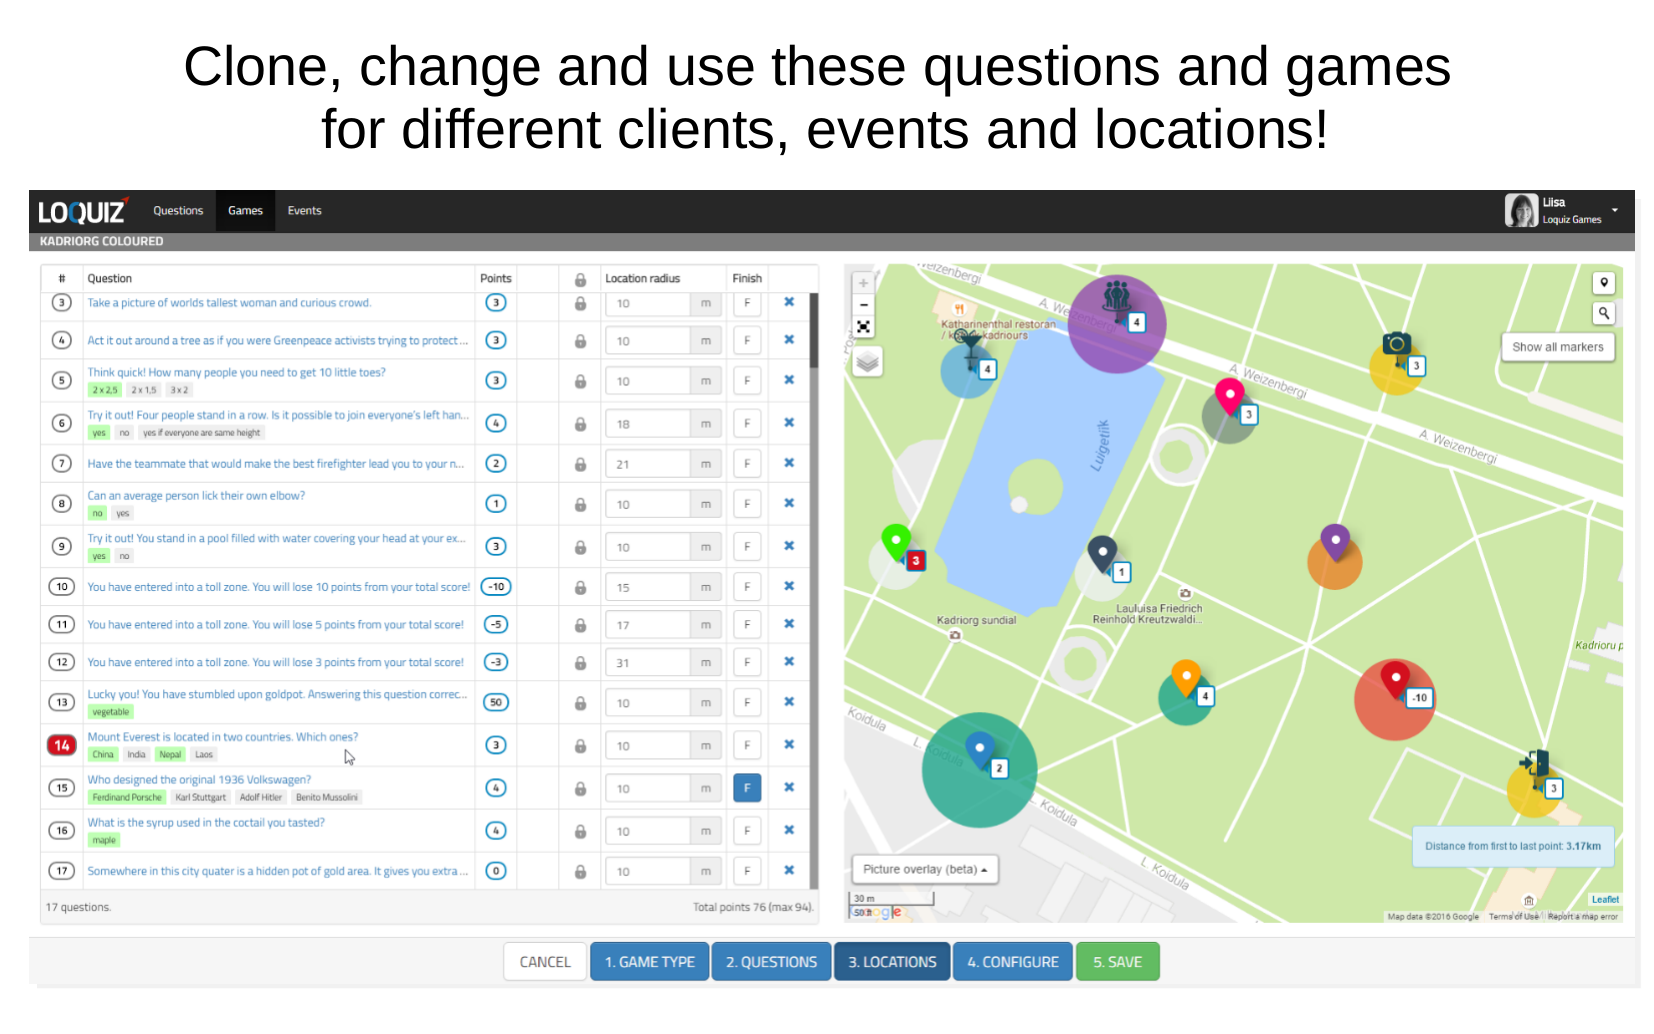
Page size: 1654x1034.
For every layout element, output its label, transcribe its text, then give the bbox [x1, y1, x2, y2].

list Clone, change and use these questions and games for different clients, events and locations! [82, 35, 1571, 178]
picture [29, 190, 1635, 984]
